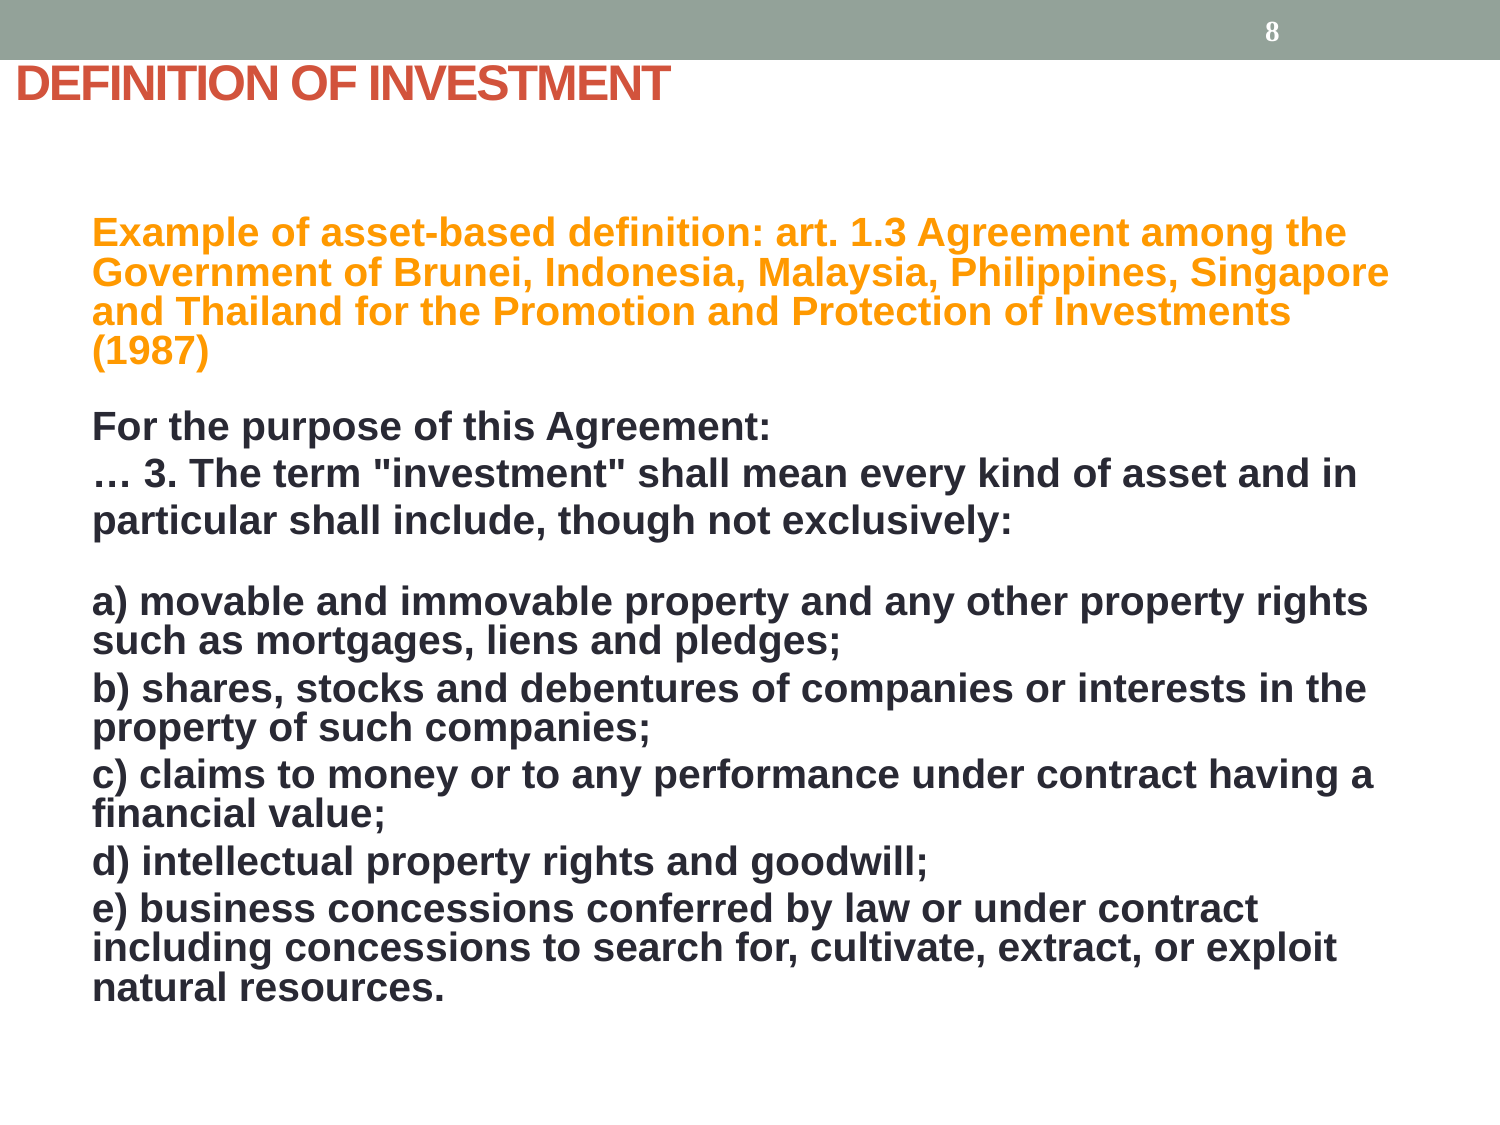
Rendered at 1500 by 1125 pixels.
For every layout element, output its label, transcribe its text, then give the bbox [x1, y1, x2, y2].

title DEFINITION OF INVESTMENT [0, 42, 1500, 119]
slide_number <編號> [1250, 3, 1425, 42]
list Example of asset-based definition: art. 1.3 Agreement among the Government of Brunei, Indonesia, Malaysia, Philippines, Singapore and Thailand for the Promotion and Protection of Investments (1987) For the purpose of this Agreement: … 3. The term "investment" shall mean every kind of asset and in particular shall include, though not exclusively: a) movable and immovable property and any other property rights such as mortgages, liens and pledges; b) shares, stocks and debentures of companies or interests in the property of such companies; c) claims to money or to any performance under contract having a financial value; d) intellectual property rights and goodwill; e) business concessions conferred by law or under contract including concessions to search for, cultivate, extract, or exploit natural resources. [76, 208, 1412, 1024]
